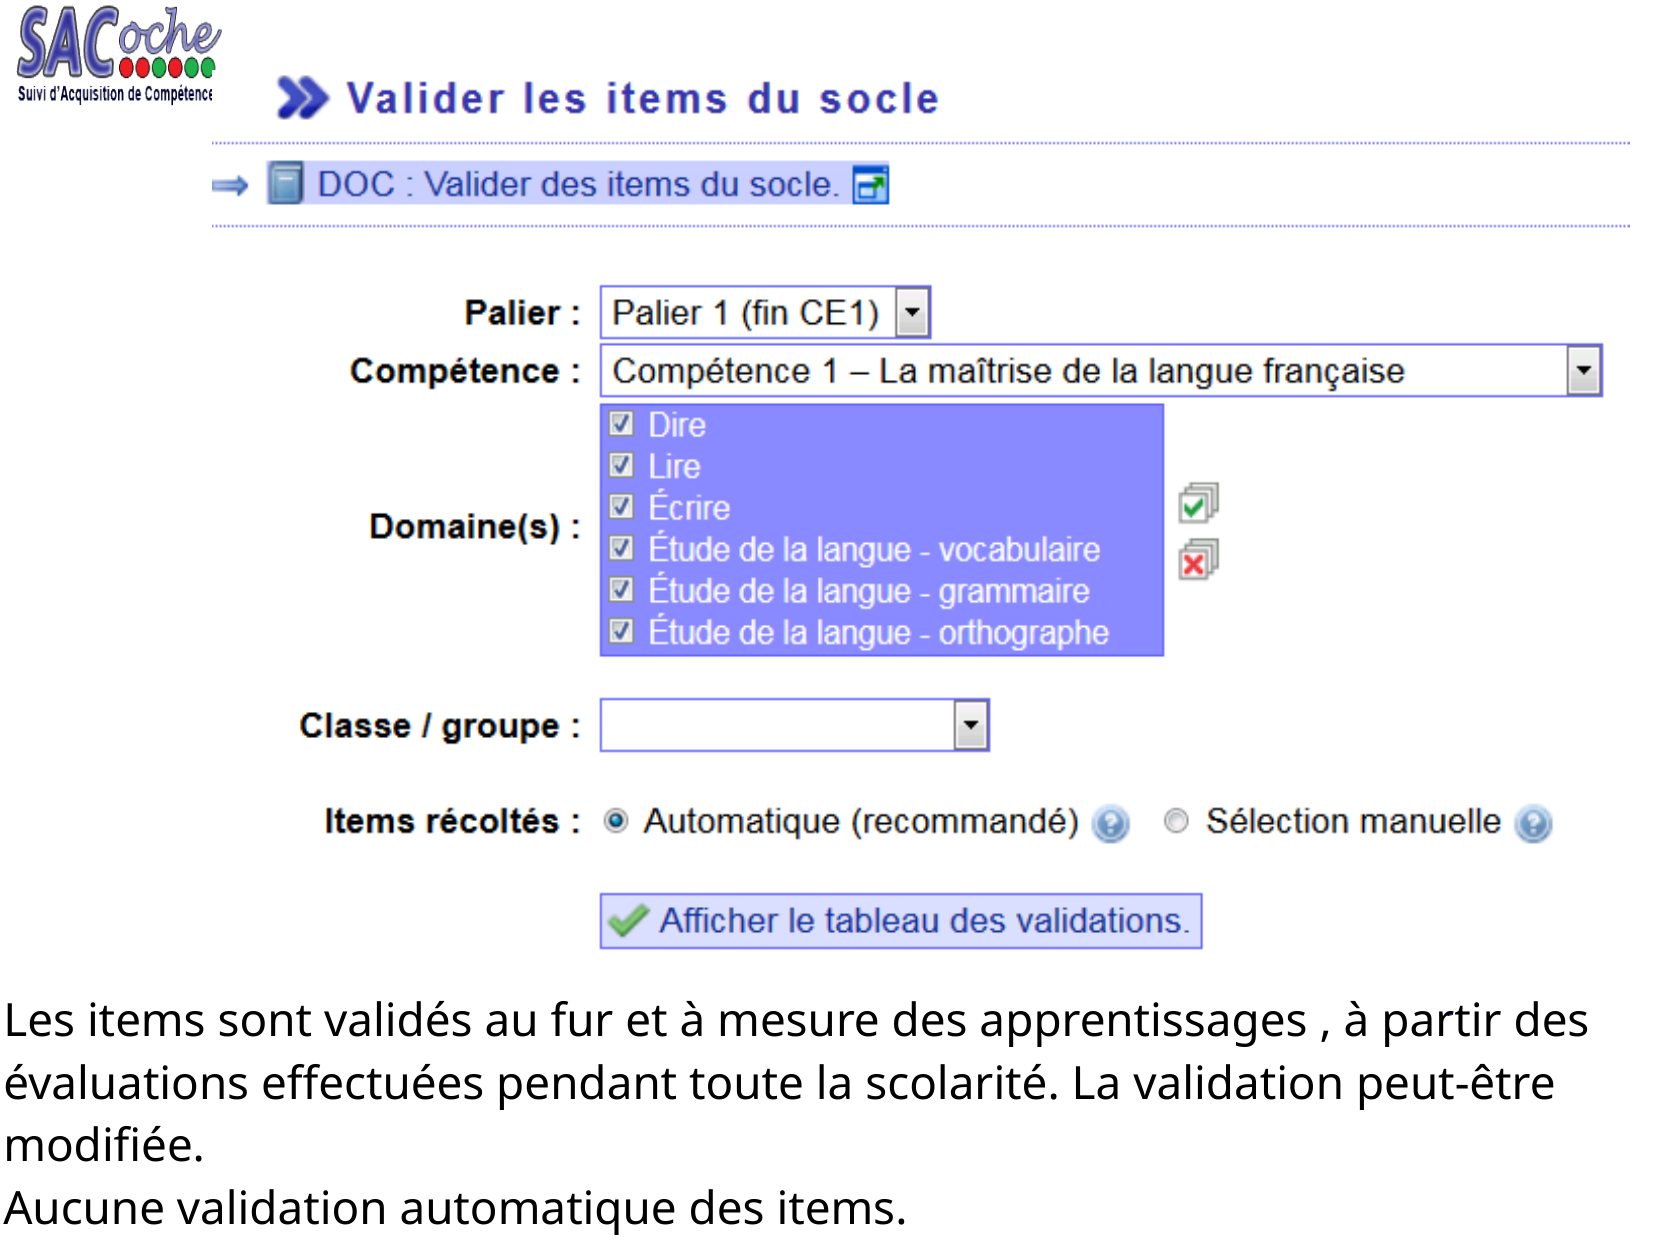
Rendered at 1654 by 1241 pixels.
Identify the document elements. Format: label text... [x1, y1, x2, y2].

picture [13, 1, 1630, 1016]
text_box Les items sont validés au fur et à mesure des apprentissages , à partir des évaluations effectuées pendant toute la scolarité. La validation peut-être modifiée. Aucune validation automatique des items. [0, 980, 1619, 1241]
